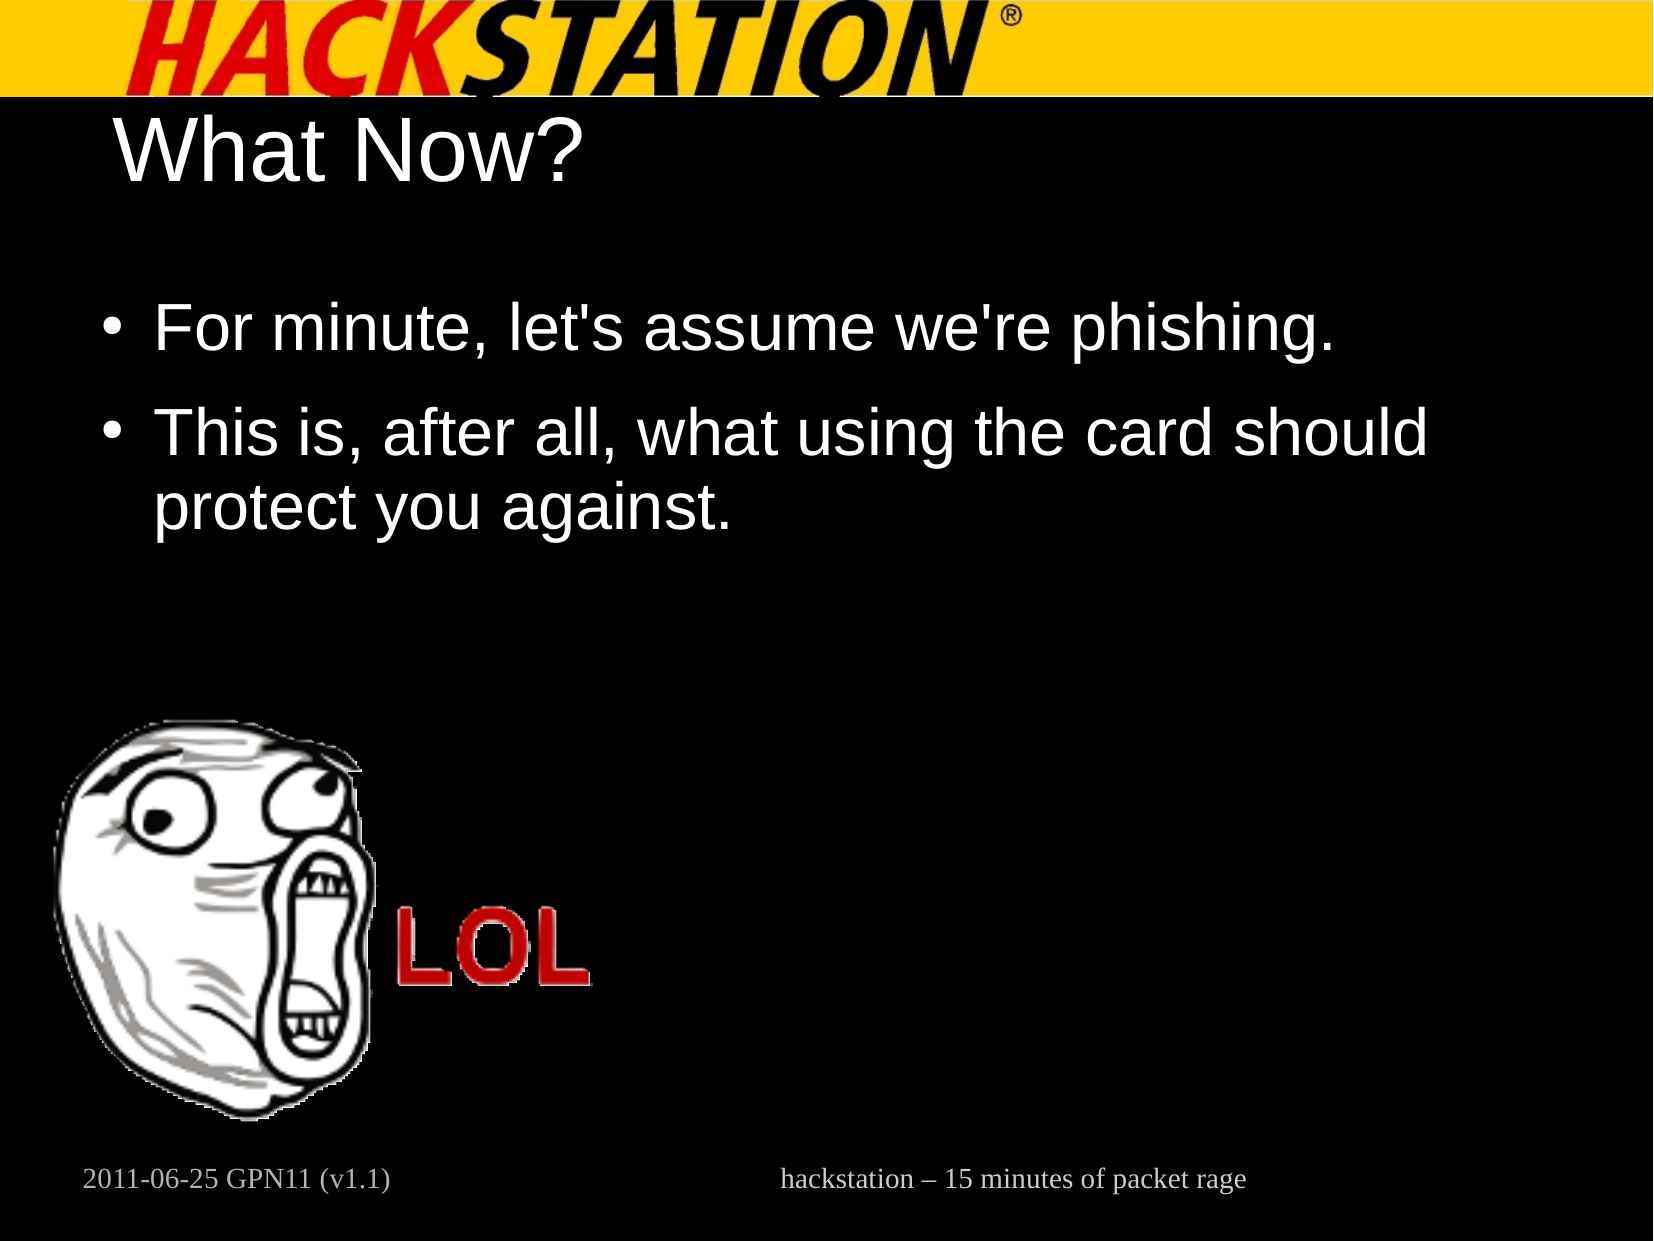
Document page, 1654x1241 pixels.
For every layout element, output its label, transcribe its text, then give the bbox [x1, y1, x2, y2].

picture [37, 712, 601, 1135]
list For minute, let's assume we're phishing. This is, after all, what using the card should protect you against. [82, 290, 1571, 1109]
picture [0, 0, 1653, 97]
title What Now? [112, 75, 1571, 226]
